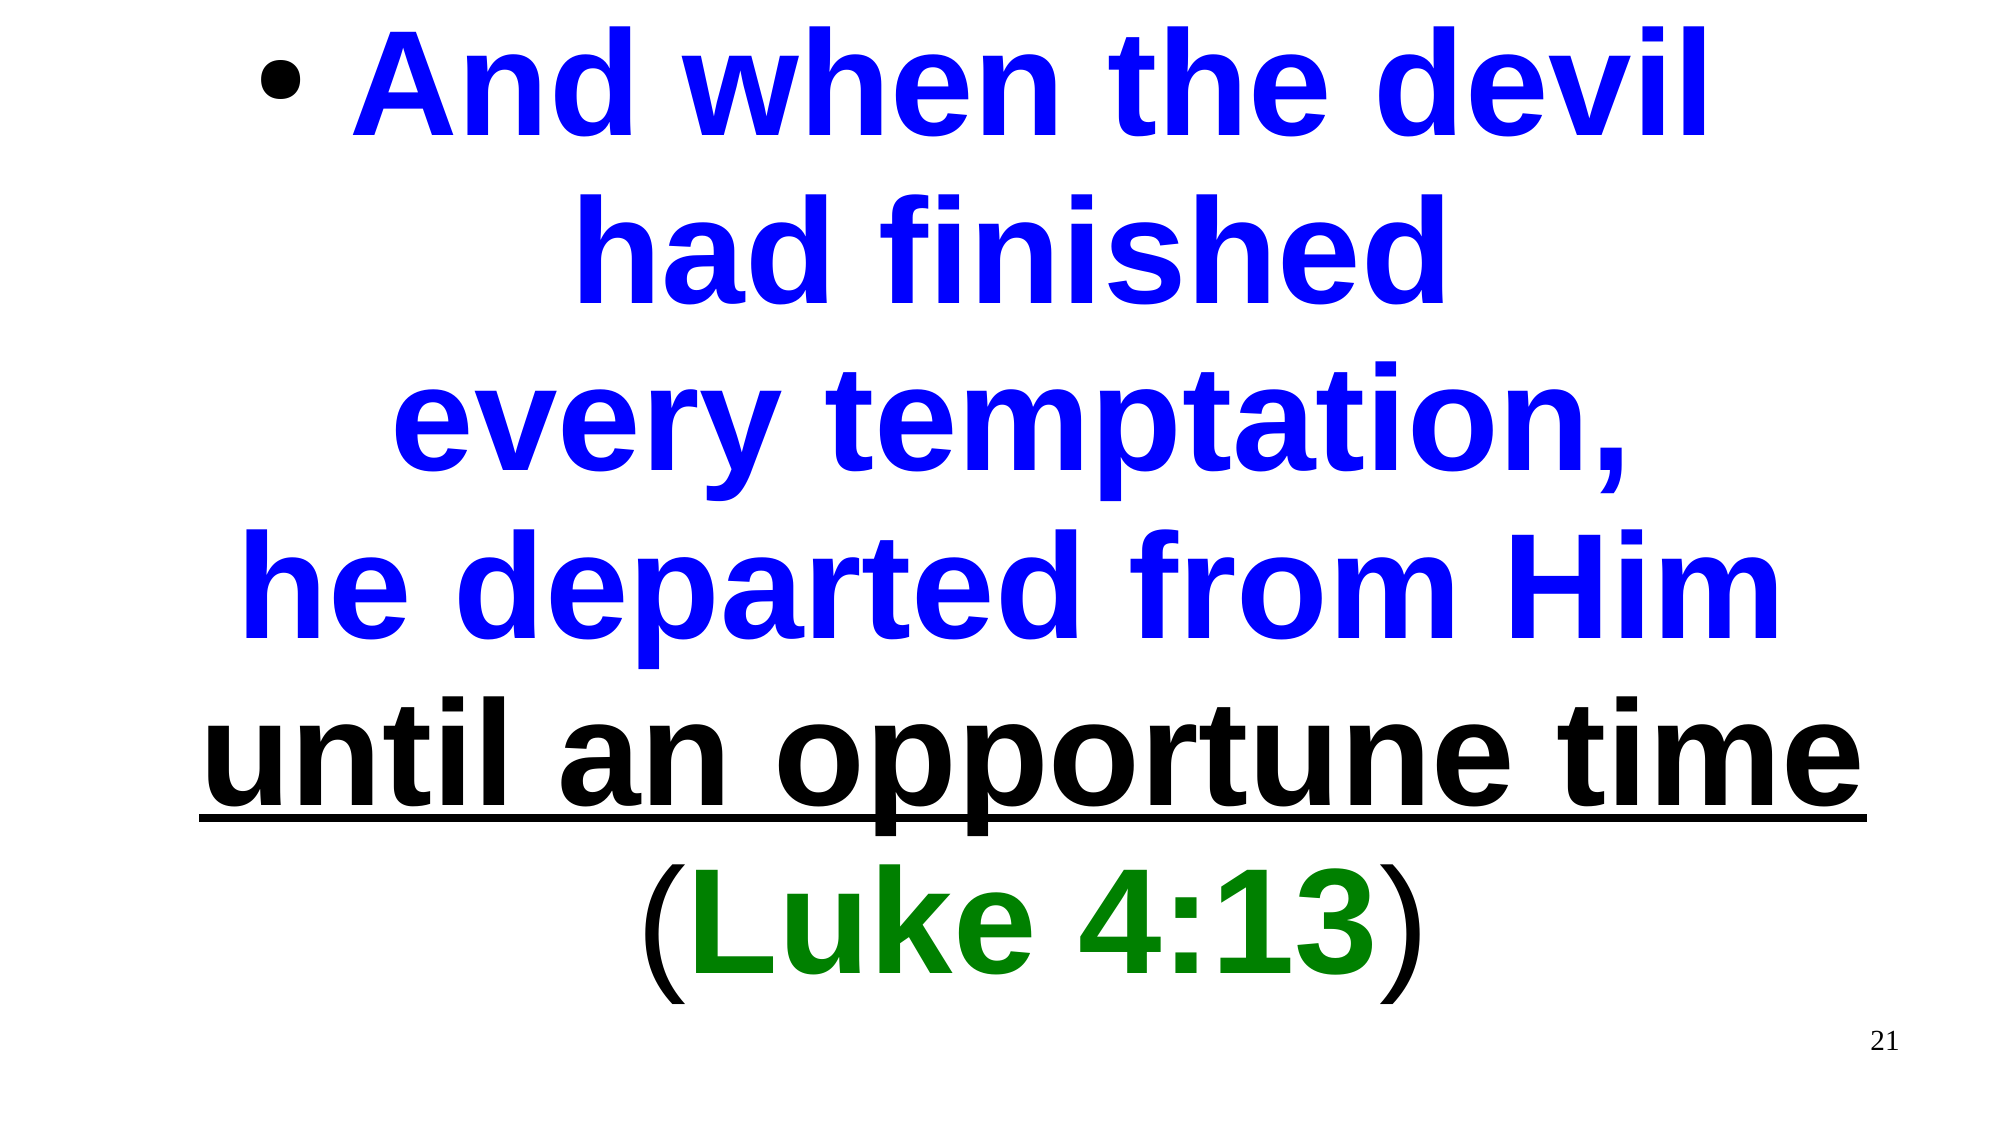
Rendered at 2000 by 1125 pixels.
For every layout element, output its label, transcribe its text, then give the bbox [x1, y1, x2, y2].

list And when the devil had finished every temptation, he departed from Him until an opportune time (Luke 4:13) [0, 0, 1996, 1123]
